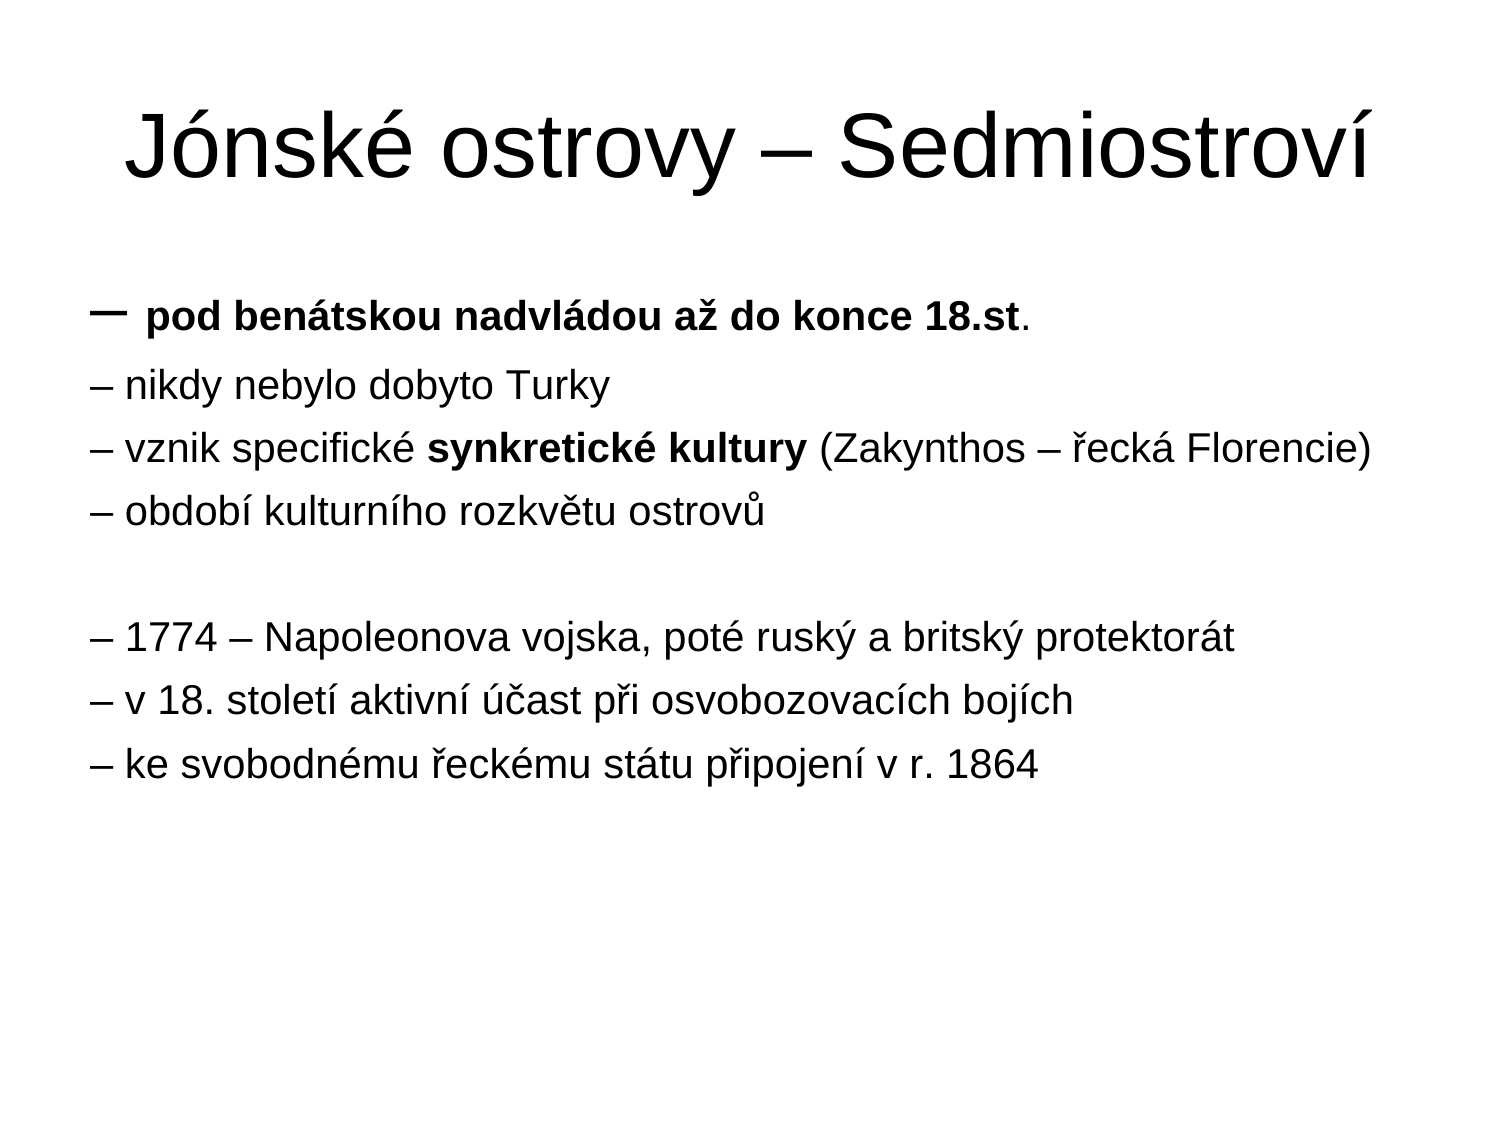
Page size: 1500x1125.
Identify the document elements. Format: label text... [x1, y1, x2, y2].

title Jónské ostrovy – Sedmiostroví [75, 20, 1425, 262]
list – pod benátskou nadvládou až do konce 18.st. – nikdy nebylo dobyto Turky – vznik specifické synkretické kultury (Zakynthos – řecká Florencie) – období kulturního rozkvětu ostrovů – 1774 – Napoleonova vojska, poté ruský a britský protektorát – v 18. století aktivní účast při osvobozovacích bojích – ke svobodnému řeckému státu připojení v r. 1864 [75, 262, 1425, 1021]
